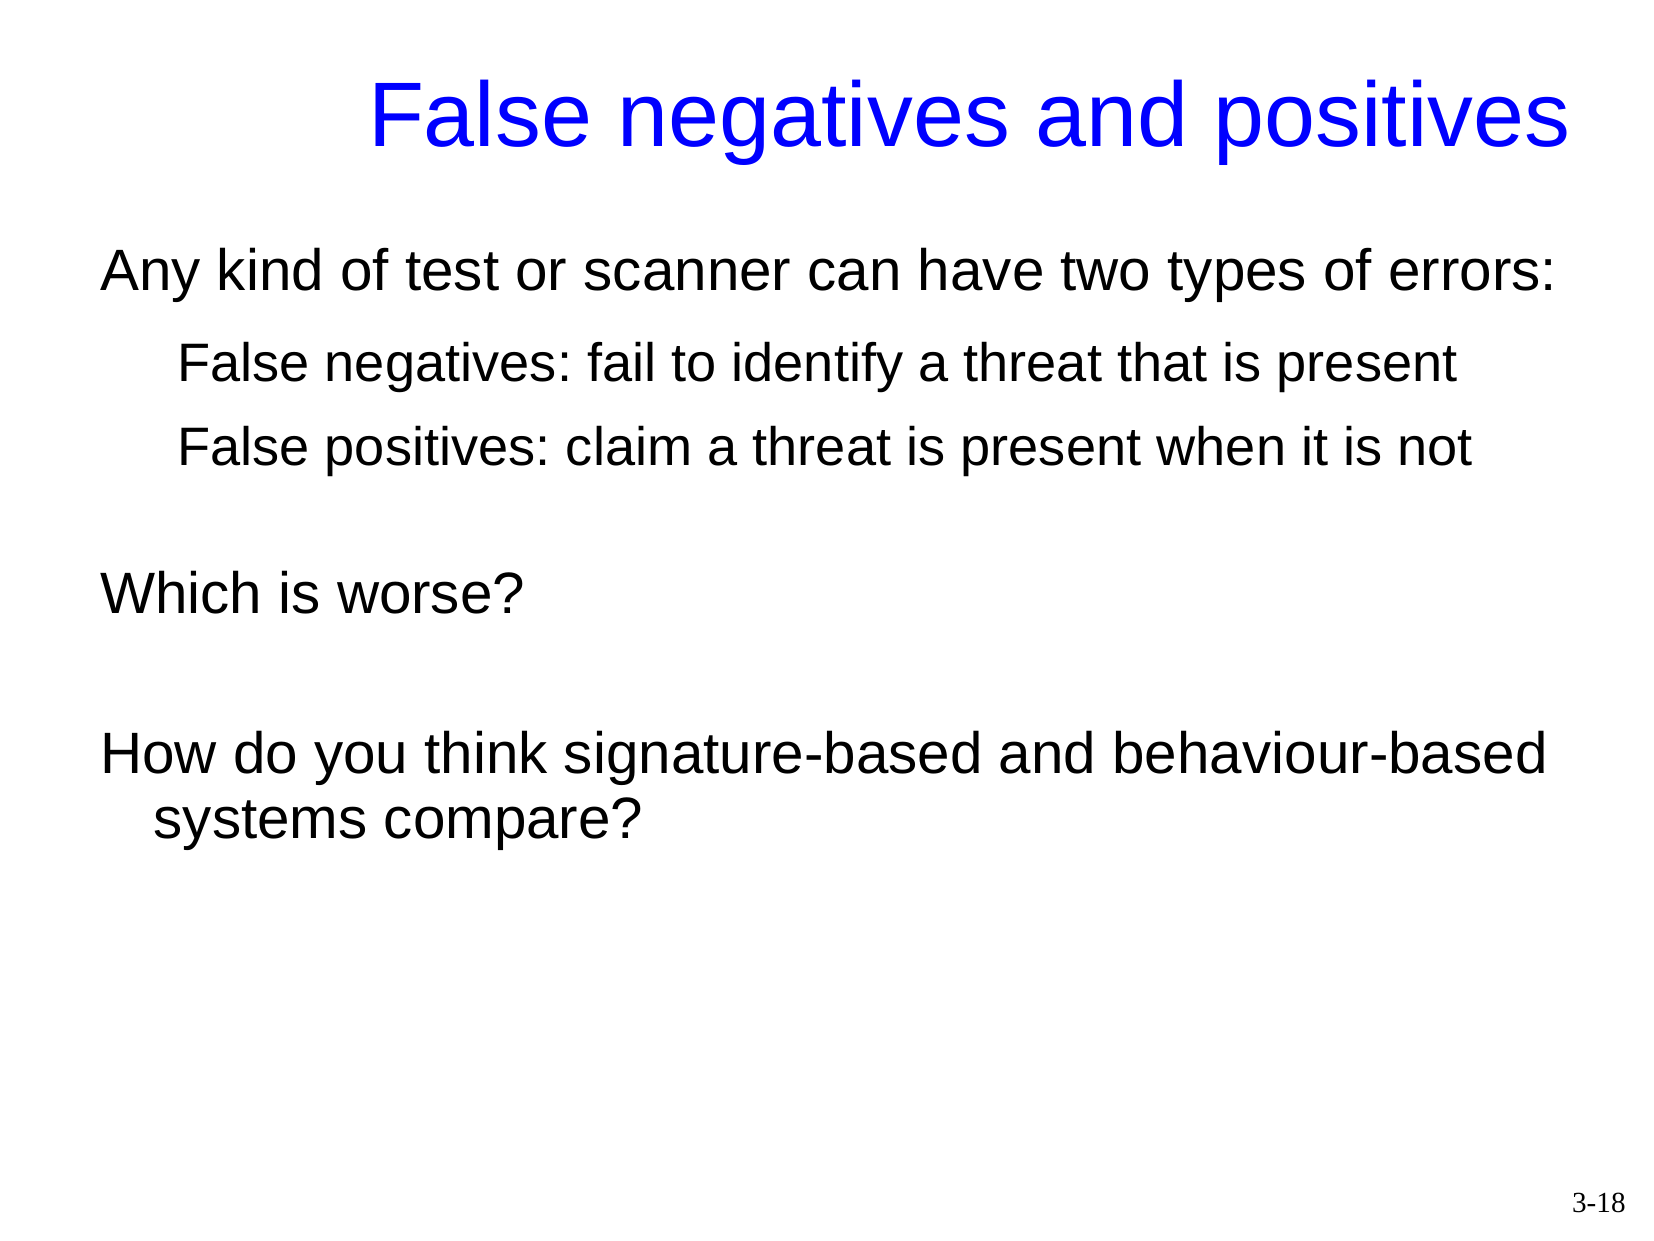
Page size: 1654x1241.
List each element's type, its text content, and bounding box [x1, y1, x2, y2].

list Any kind of test or scanner can have two types of errors: False negatives: fail to identify a threat that is present False positives: claim a threat is present when it is not Which is worse? How do you think signature-based and behaviour-based systems compare? [82, 237, 1571, 1156]
title False negatives and positives [84, 18, 1573, 211]
